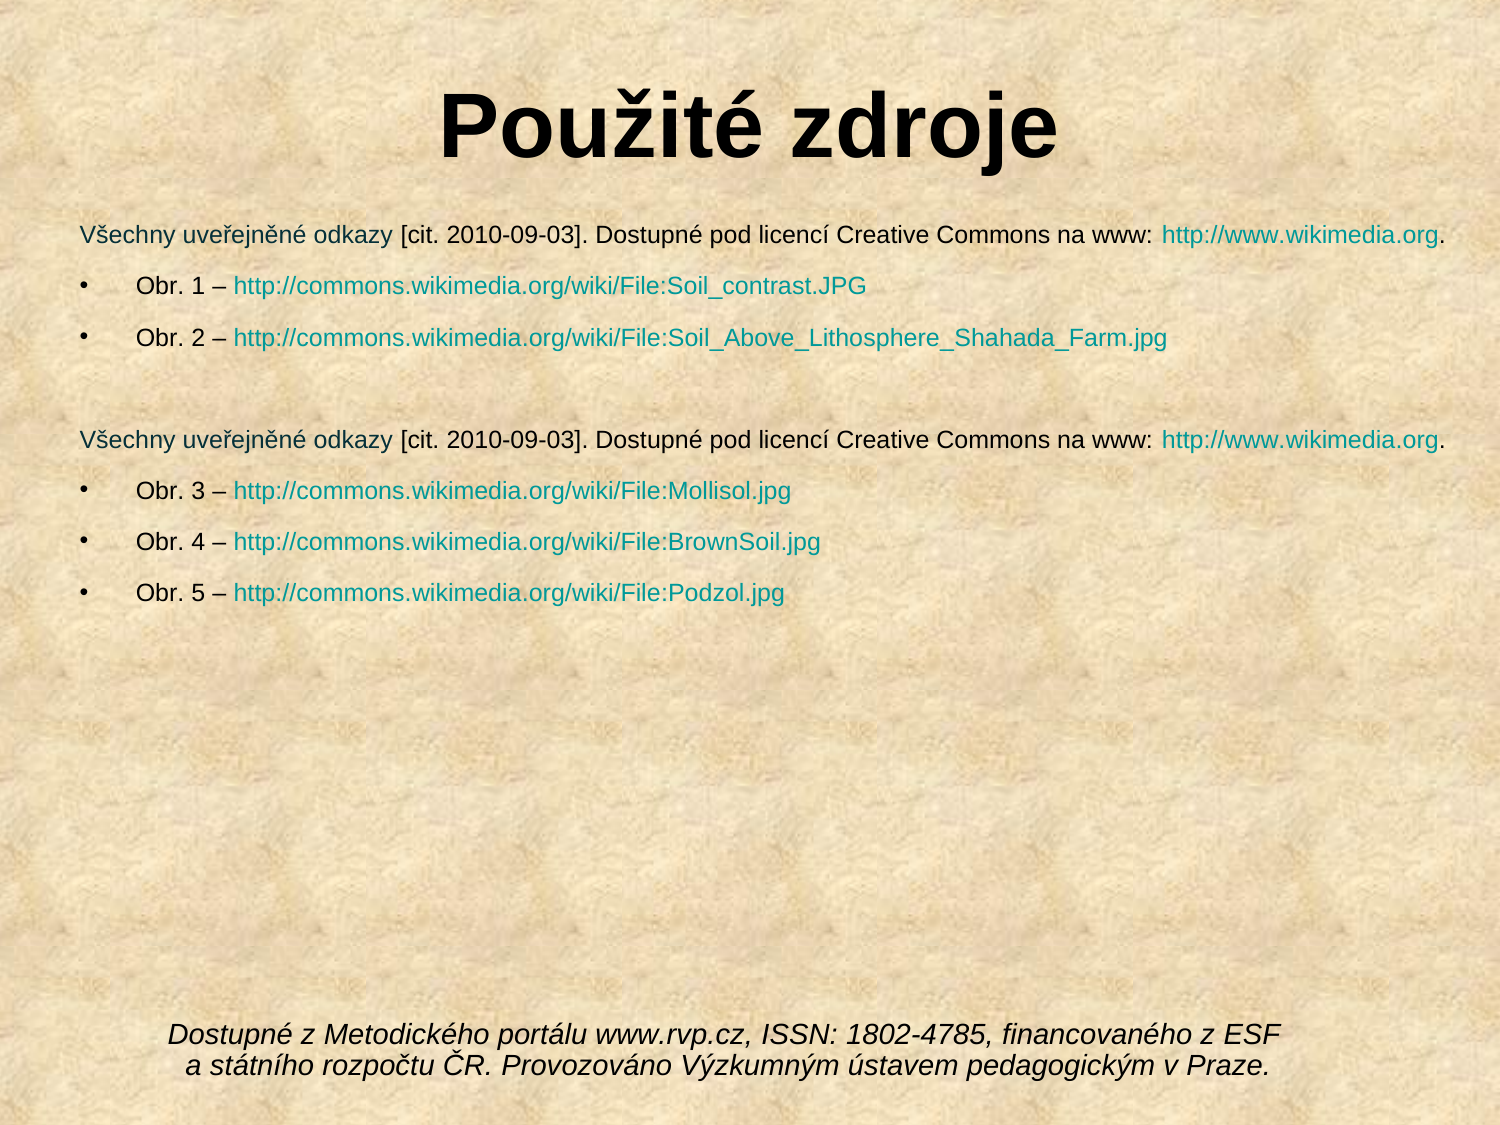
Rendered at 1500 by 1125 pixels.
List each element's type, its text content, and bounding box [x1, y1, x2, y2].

list Všechny uveřejněné odkazy [cit. 2010-09-03]. Dostupné pod licencí Creative Commons na www: http://www.wikimedia.org. Obr. 1 – http://commons.wikimedia.org/wiki/File:Soil_contrast.JPG Obr. 2 – http://commons.wikimedia.org/wiki/File:Soil_Above_Lithosphere_Shahada_Farm.jpg Všechny uveřejněné odkazy [cit. 2010-09-03]. Dostupné pod licencí Creative Commons na www: http://www.wikimedia.org. Obr. 3 – http://commons.wikimedia.org/wiki/File:Mollisol.jpg Obr. 4 – http://commons.wikimedia.org/wiki/File:BrownSoil.jpg Obr. 5 – http://commons.wikimedia.org/wiki/File:Podzol.jpg [64, 196, 1477, 752]
title Použité zdroje [75, 45, 1426, 196]
picture [0, 0, 1500, 1125]
text_box Dostupné z Metodického portálu www.rvp.cz, ISSN: 1802-4785, financovaného z ESF a státního rozpočtu ČR. Provozováno Výzkumným ústavem pedagogickým v Praze. [147, 1011, 1311, 1091]
